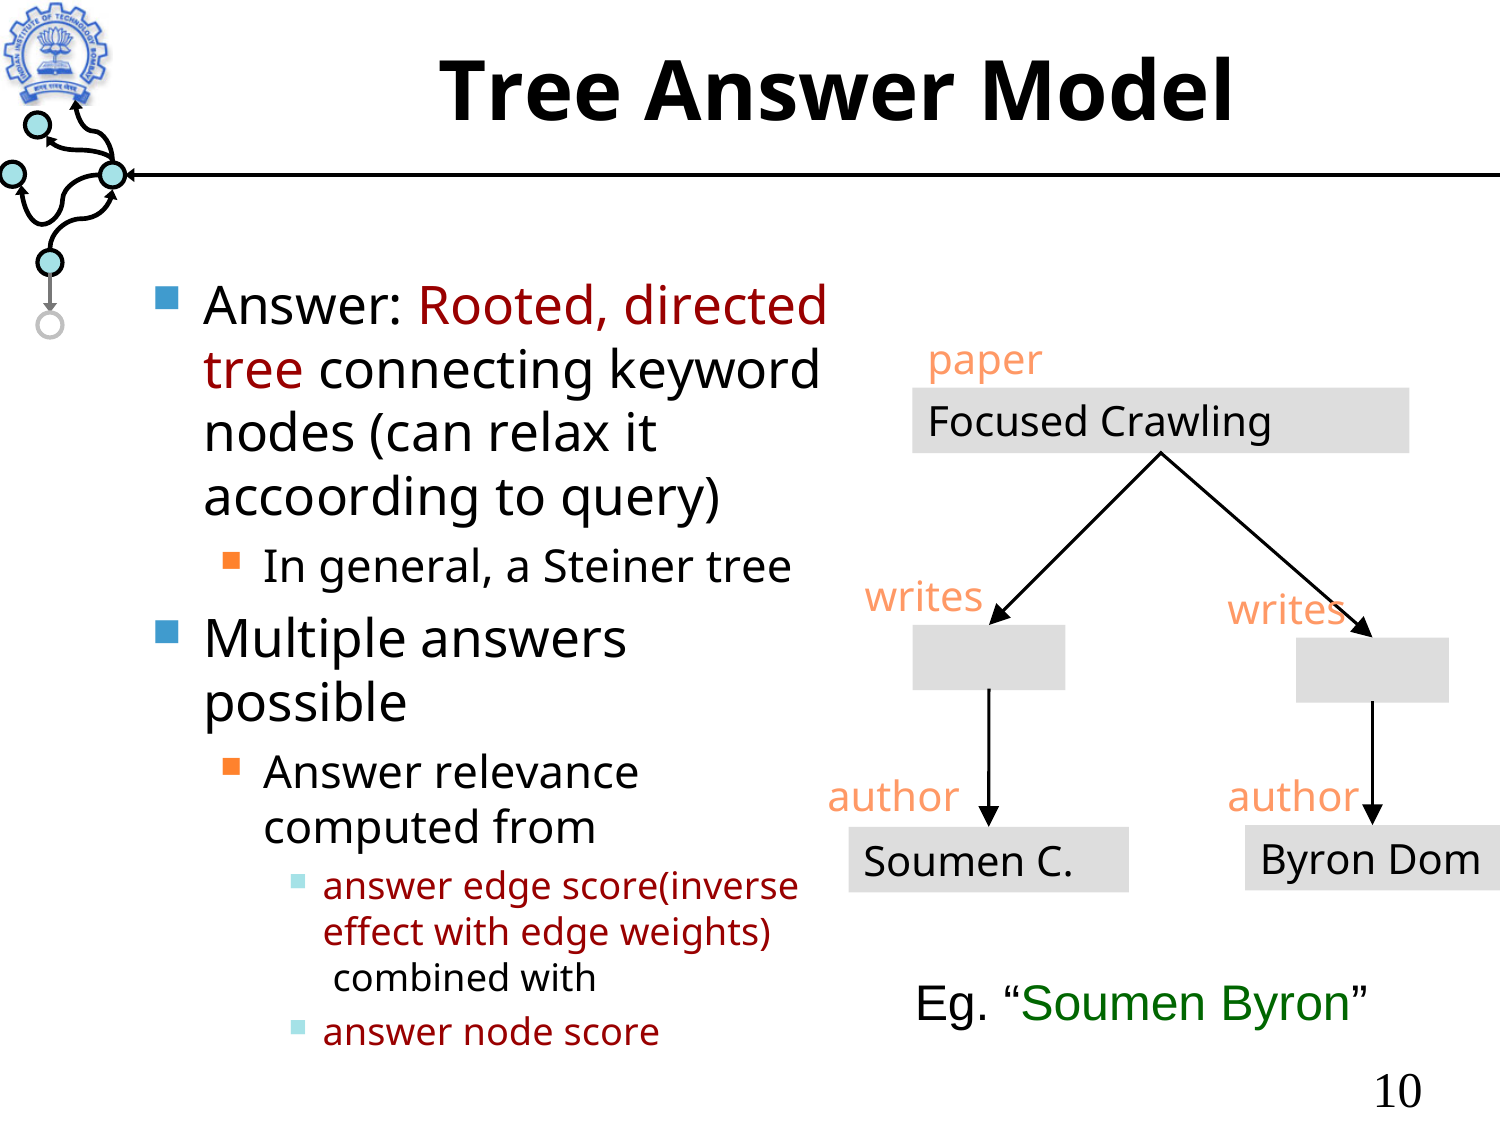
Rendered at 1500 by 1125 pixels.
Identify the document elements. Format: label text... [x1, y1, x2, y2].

text_box author [1212, 762, 1375, 829]
text_box author [812, 762, 975, 829]
list Answer: Rooted, directed tree connecting keyword nodes (can relax it accoording to query) In general, a Steiner tree Multiple answers possible Answer relevance computed from answer edge score(inverse effect with edge weights) combined with answer node score [137, 263, 855, 1063]
text_box Soumen C. [848, 826, 1129, 893]
picture [0, 0, 113, 106]
text_box [912, 624, 1066, 691]
text_box [1296, 637, 1449, 703]
text_box Byron Dom [1245, 825, 1500, 891]
text_box writes [849, 562, 999, 628]
text_box paper [912, 324, 1058, 391]
text_box Eg. “Soumen Byron” [899, 962, 1383, 1038]
title Tree Answer Model [200, 12, 1476, 163]
text_box Focused Crawling [912, 387, 1410, 454]
text_box writes [1212, 575, 1362, 641]
